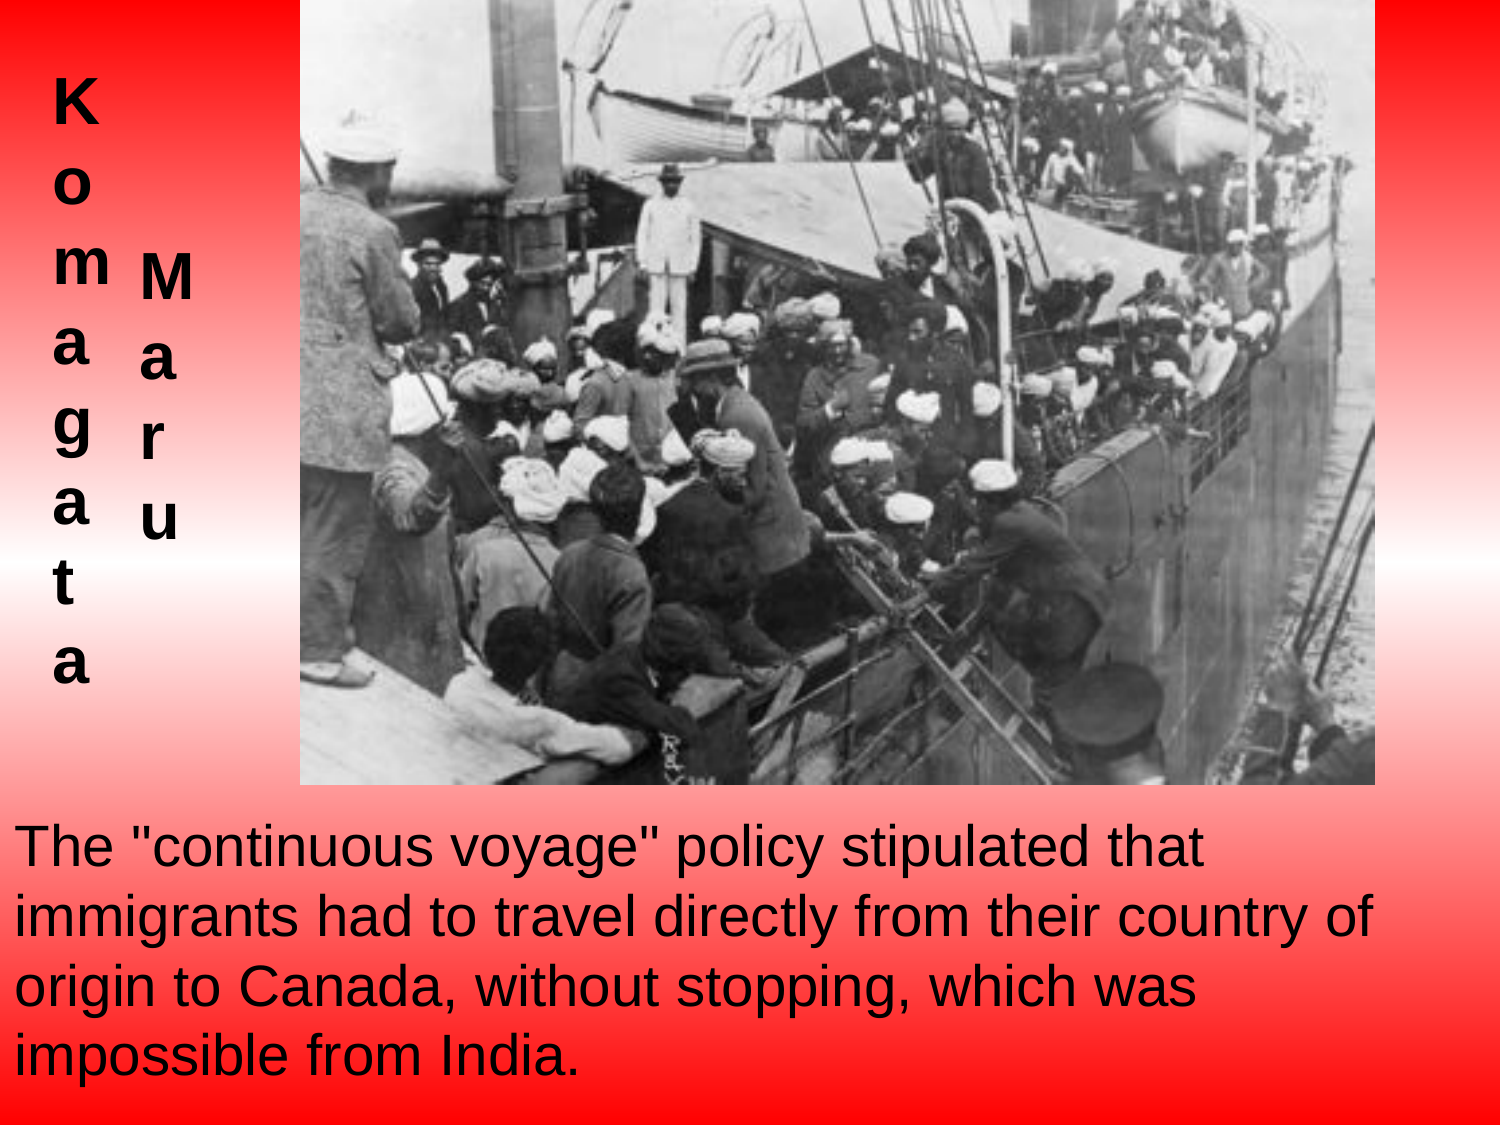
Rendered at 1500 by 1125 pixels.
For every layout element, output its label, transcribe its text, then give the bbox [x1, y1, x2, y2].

picture [300, 0, 1375, 785]
text_box Maru [125, 224, 188, 561]
text_box The "continuous voyage" policy stipulated that immigrants had to travel directly from their country of origin to Canada, without stopping, which was impossible from India. [0, 799, 1500, 1096]
text_box Komagata [37, 49, 113, 706]
